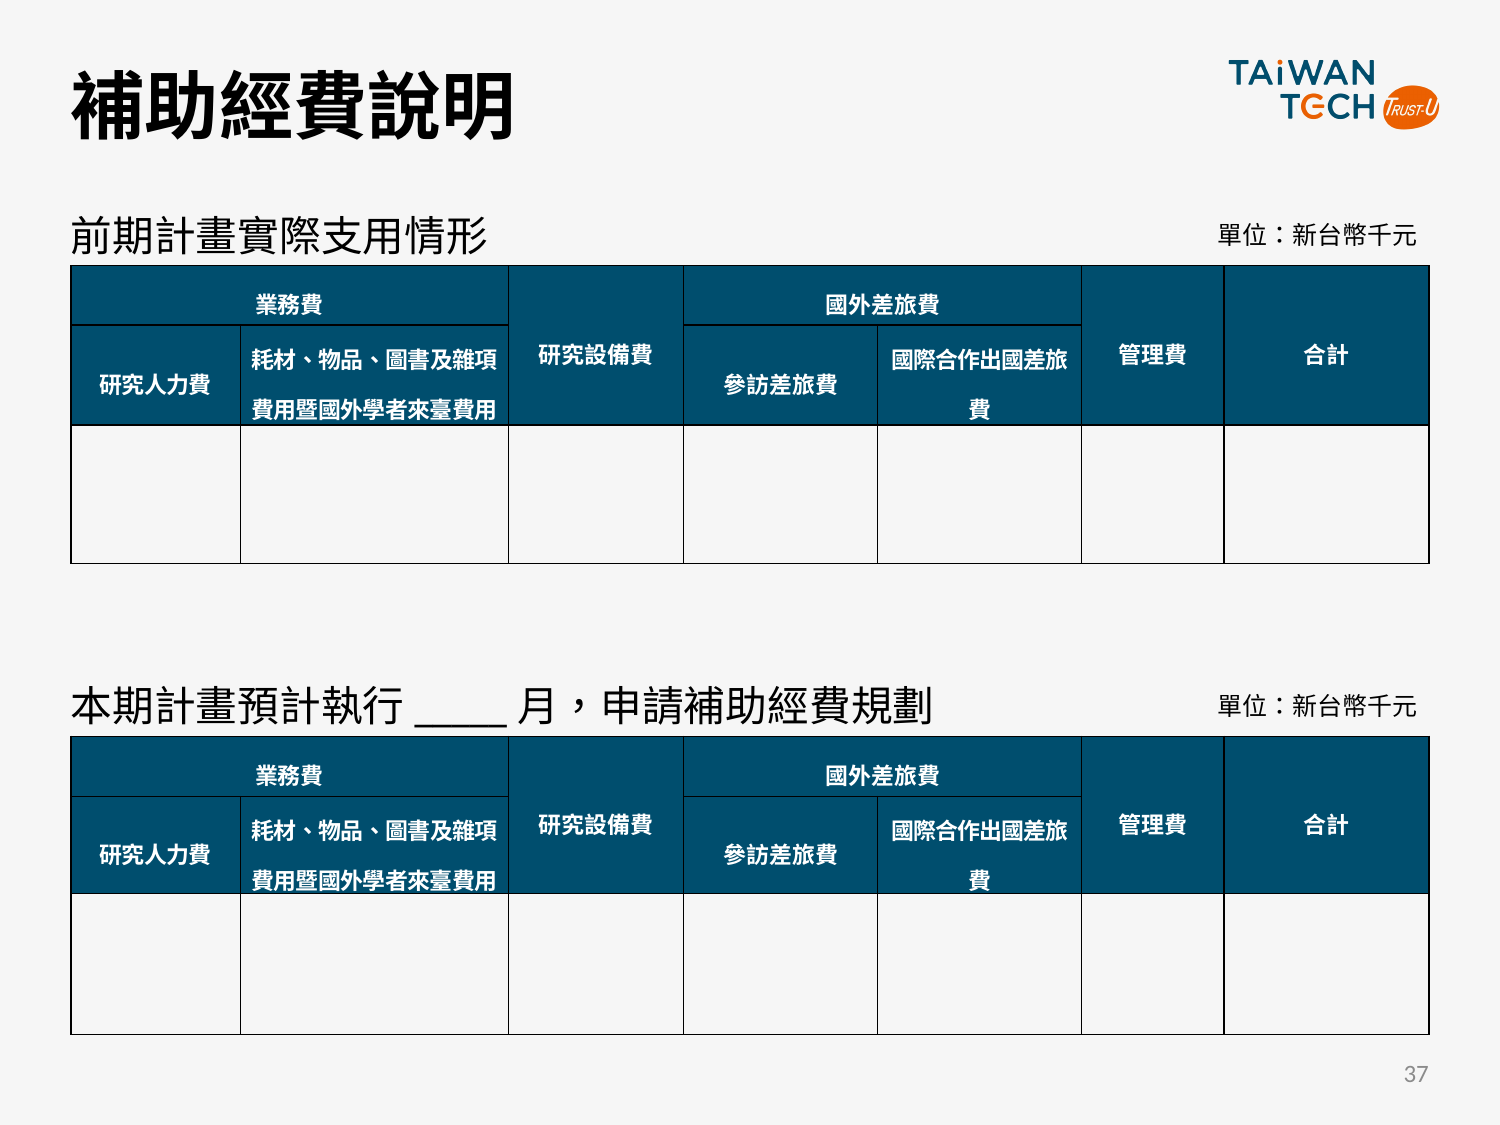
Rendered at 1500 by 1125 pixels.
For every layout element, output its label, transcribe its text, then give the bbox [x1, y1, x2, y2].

table_cell [241, 894, 508, 1034]
table_cell [1225, 426, 1428, 563]
table_header 合計 [1225, 267, 1428, 424]
text_box 前期計畫實際支用情形 [55, 176, 1444, 267]
table_cell 研究人力費 [72, 797, 240, 893]
table_header 管理費 [1082, 738, 1223, 893]
table_header 國外差旅費 [684, 267, 1081, 324]
table_cell 參訪差旅費 [684, 326, 877, 424]
table_cell 國際合作出國差旅費 [878, 797, 1081, 893]
table_cell [684, 426, 877, 563]
table_cell [72, 894, 240, 1034]
table_header 管理費 [1082, 267, 1223, 424]
table_cell 參訪差旅費 [684, 797, 877, 893]
table_header 業務費 [72, 267, 508, 324]
table_header 研究設備費 [509, 267, 683, 424]
table_cell [72, 426, 240, 563]
table_cell [878, 894, 1081, 1034]
table_cell [509, 894, 683, 1034]
table_cell 國際合作出國差旅費 [878, 326, 1081, 424]
table_cell 耗材、物品、圖書及雜項費用暨國外學者來臺費用 [241, 326, 508, 424]
table_cell 耗材、物品、圖書及雜項費用暨國外學者來臺費用 [241, 797, 508, 893]
table_cell 研究人力費 [72, 326, 240, 424]
table_cell [509, 426, 683, 563]
table_cell [878, 426, 1081, 563]
table_header 合計 [1225, 738, 1428, 893]
table_cell [241, 426, 508, 563]
title 補助經費說明 [55, 33, 1444, 156]
slide_number <編號> [1106, 1042, 1445, 1103]
table_cell [1082, 894, 1223, 1034]
table_header 業務費 [72, 738, 508, 796]
table_cell [1225, 894, 1428, 1034]
table_header 國外差旅費 [684, 738, 1081, 796]
table_cell [1082, 426, 1223, 563]
table_header 研究設備費 [509, 738, 683, 893]
text_box 本期計畫預計執行_____月，申請補助經費規劃 [55, 647, 1444, 738]
table_cell [684, 894, 877, 1034]
